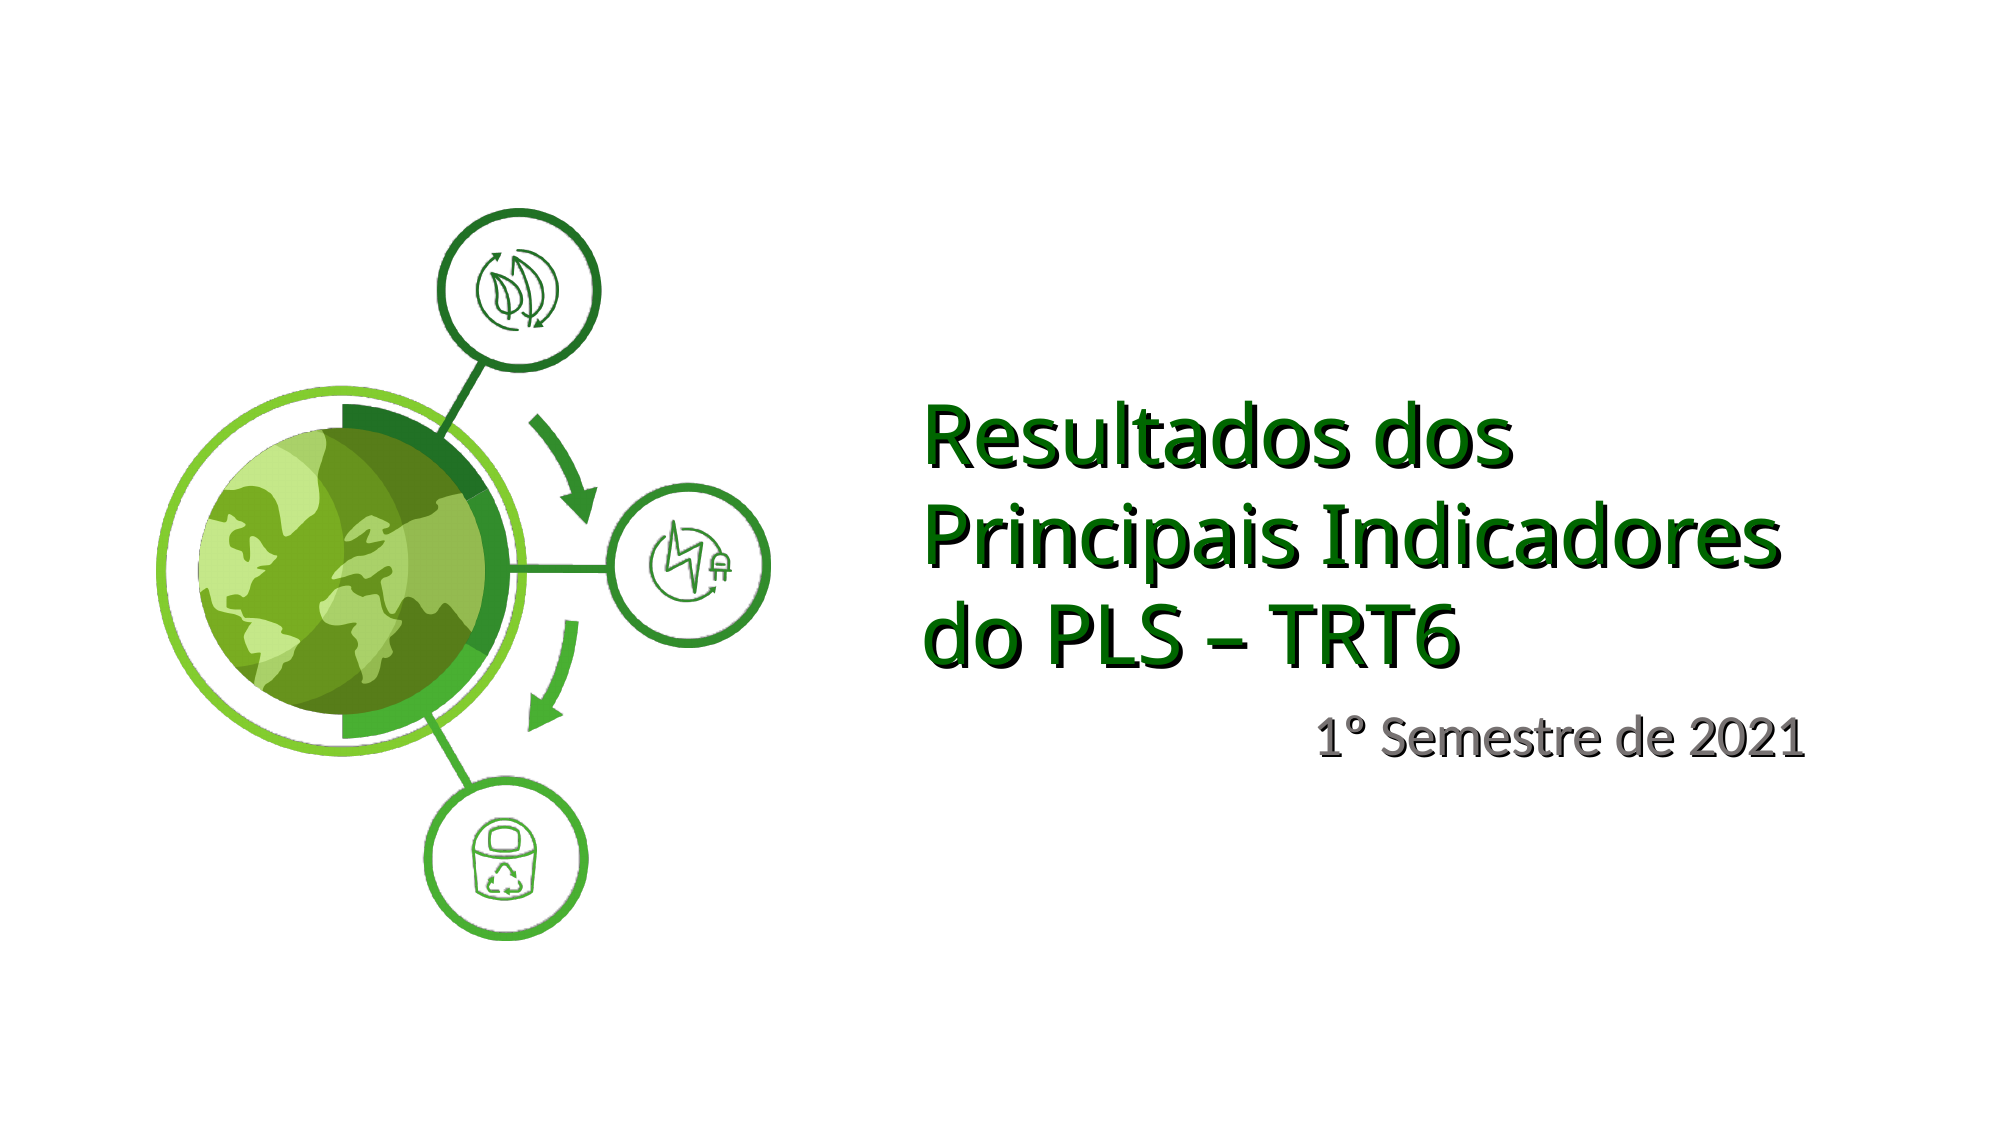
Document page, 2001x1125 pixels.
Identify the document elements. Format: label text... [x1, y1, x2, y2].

text_box 1º Semestre de 2021 [1297, 689, 1827, 776]
picture [156, 208, 771, 941]
text_box Resultados dos Principais Indicadores do PLS – TRT6 [905, 373, 1886, 793]
